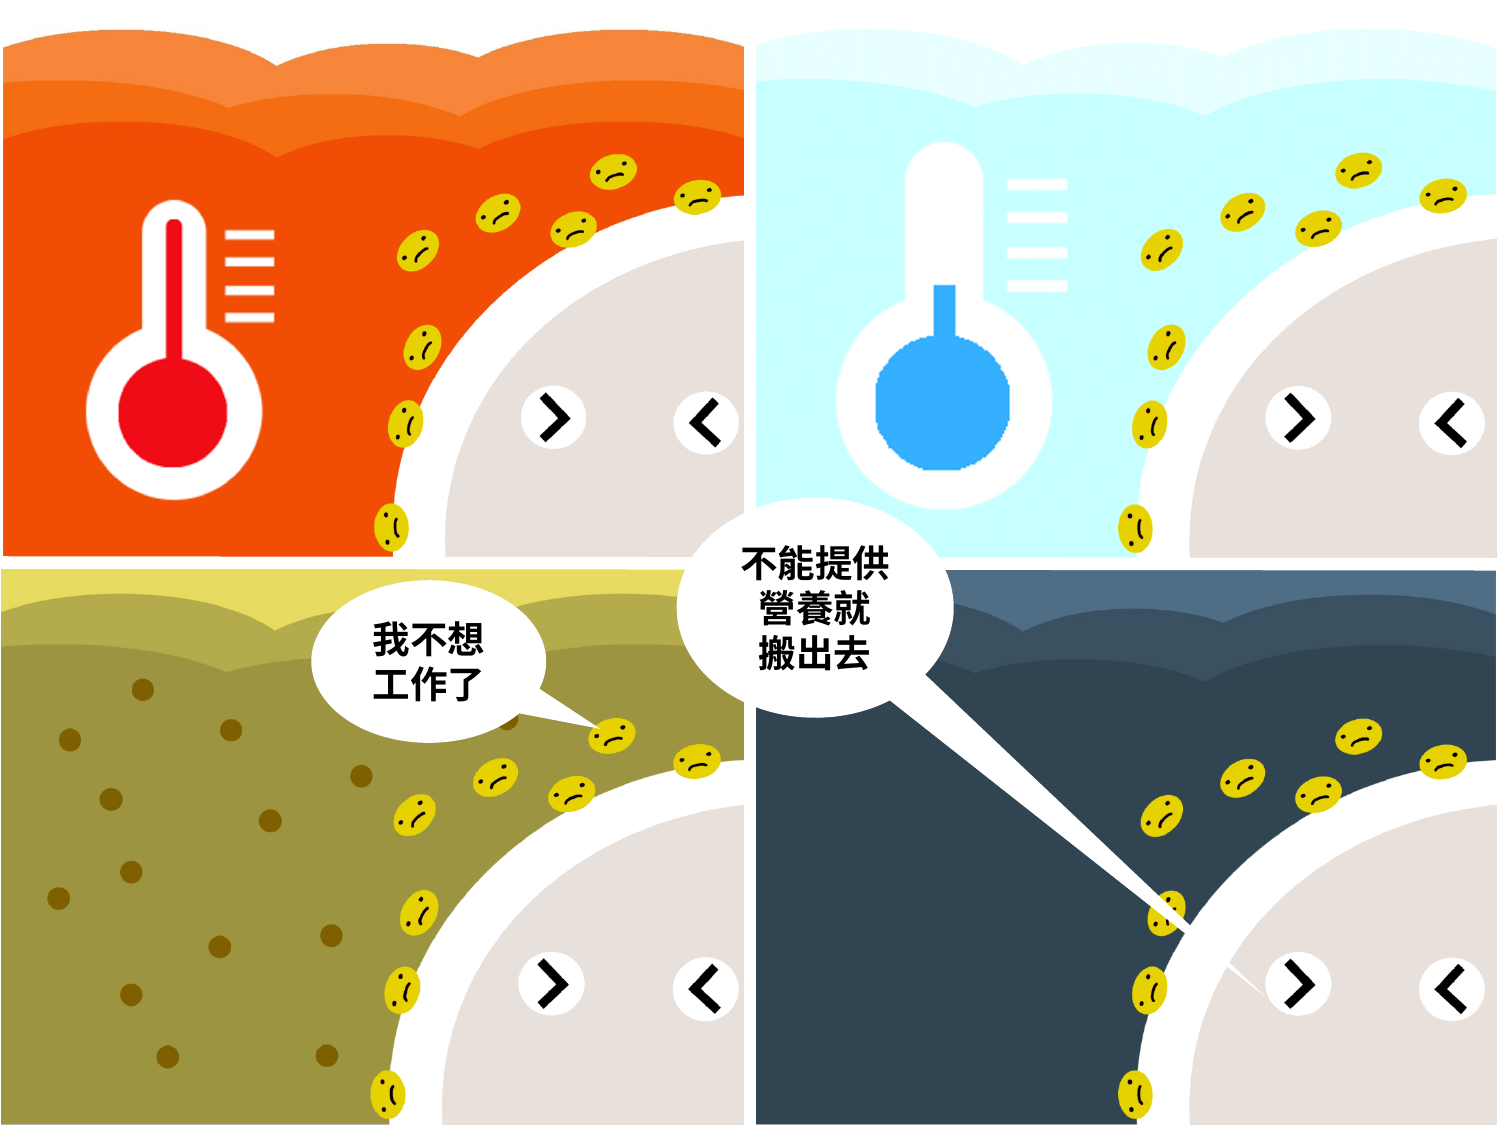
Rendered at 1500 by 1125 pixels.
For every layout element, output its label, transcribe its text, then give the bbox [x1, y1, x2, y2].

picture [1, 569, 744, 1125]
picture [756, 570, 1497, 1125]
picture [756, 0, 1497, 558]
text_box 不能提供營養就 搬出去 [676, 497, 1266, 997]
picture [1, 0, 744, 557]
text_box 我不想工作了 [311, 580, 601, 743]
